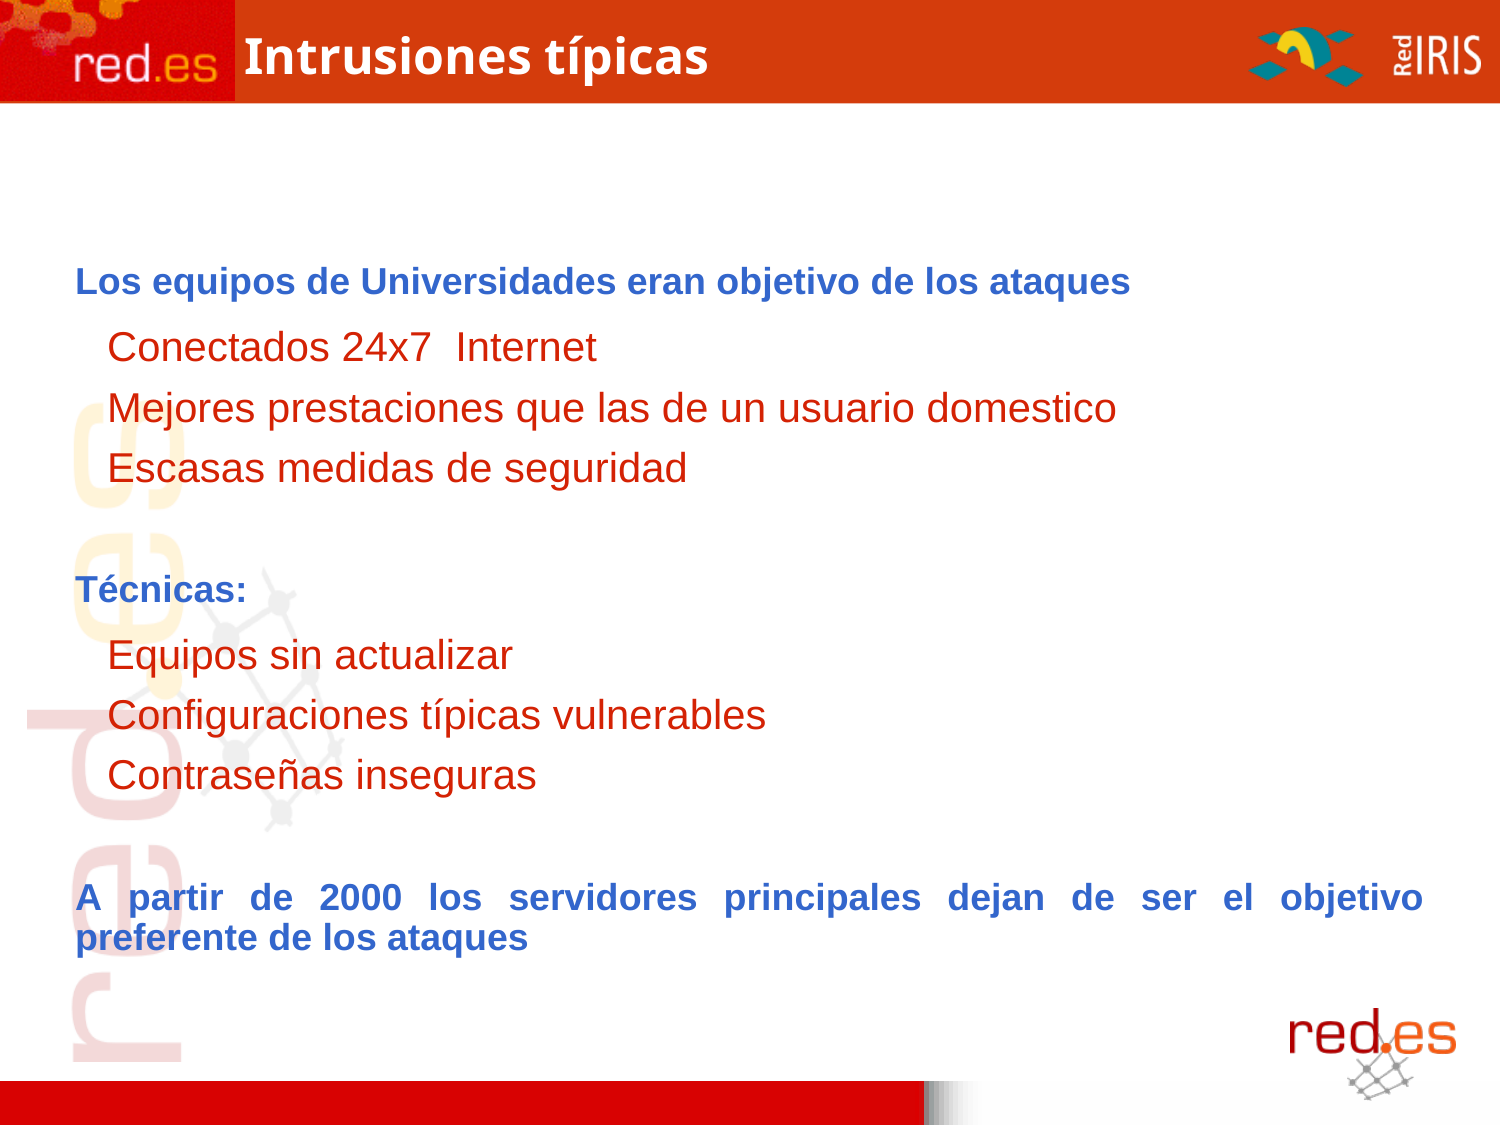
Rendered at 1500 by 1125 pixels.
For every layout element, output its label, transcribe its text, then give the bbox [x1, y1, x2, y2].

list Los equipos de Universidades eran objetivo de los ataques Conectados 24x7 Internet Mejores prestaciones que las de un usuario domestico Escasas medidas de seguridad Técnicas: Equipos sin actualizar Configuraciones típicas vulnerables Contraseñas inseguras A partir de 2000 los servidores principales dejan de ser el objetivo preferente de los ataques [75, 262, 1426, 1025]
picture [0, 1008, 1500, 1125]
picture [0, 0, 235, 101]
title Intrusiones típicas [244, 0, 1412, 121]
picture [27, 400, 345, 1062]
picture [1412, 27, 1481, 87]
